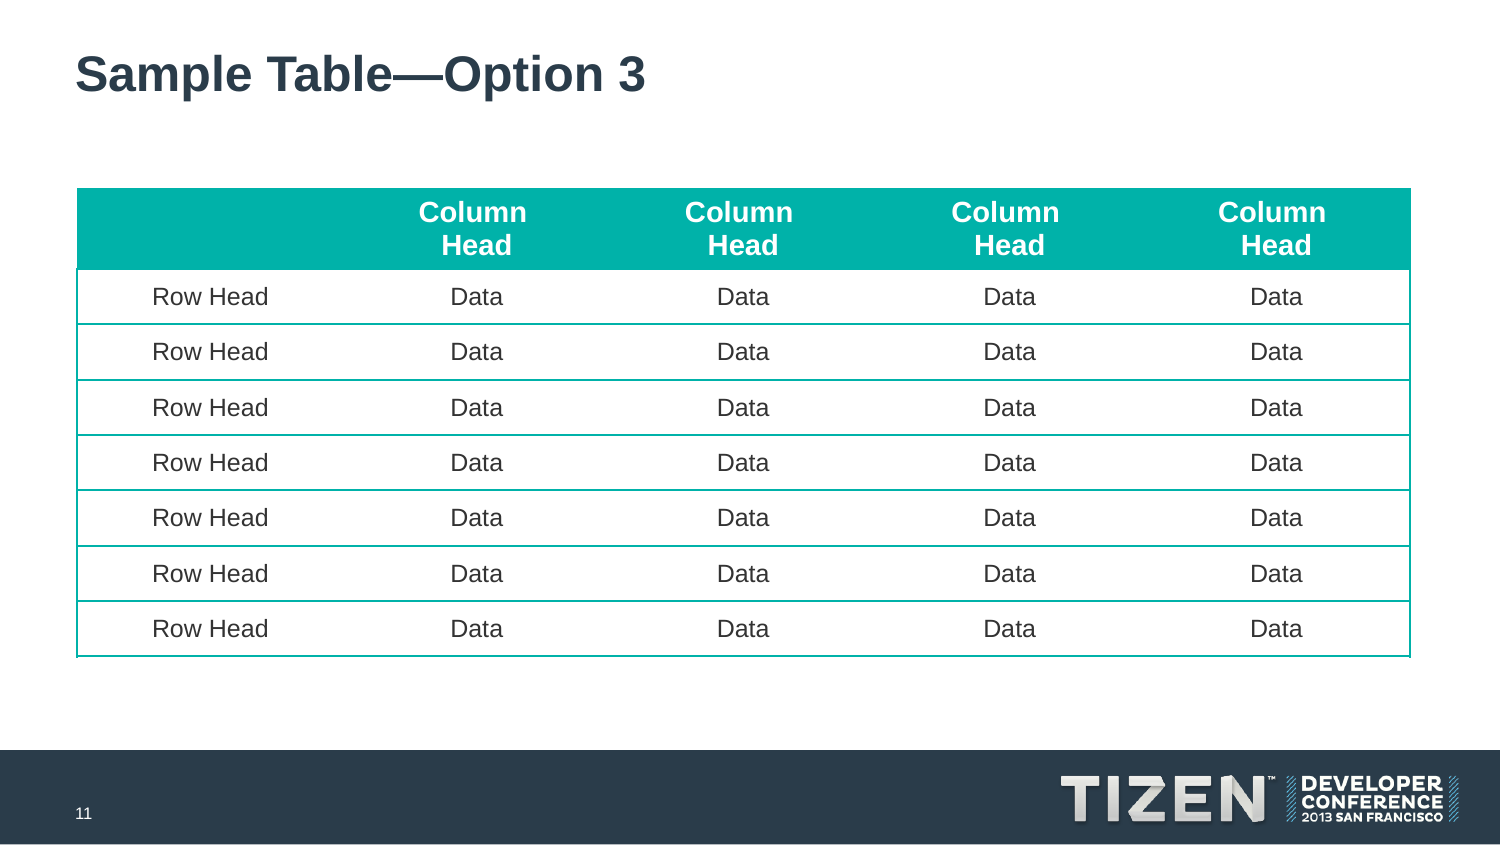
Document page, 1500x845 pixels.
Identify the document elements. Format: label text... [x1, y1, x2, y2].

table_header Column Head [345, 189, 610, 268]
title Sample Table—Option 3 [75, 4, 1425, 146]
table_cell Data [877, 491, 1143, 545]
table_cell Data [610, 325, 877, 379]
table_cell Row Head [78, 602, 344, 655]
table_cell Data [877, 602, 1143, 655]
table_cell Data [610, 491, 877, 545]
table_cell Data [877, 270, 1143, 323]
table_cell Data [1143, 602, 1409, 655]
table_cell Data [344, 381, 610, 434]
table_cell Data [610, 436, 877, 489]
table_header Column Head [1144, 189, 1410, 268]
table_cell Data [344, 602, 610, 655]
table_cell Row Head [78, 491, 344, 545]
table_cell Data [1143, 325, 1409, 379]
table_cell Data [1143, 547, 1409, 600]
table_cell Data [344, 491, 610, 545]
table_cell Data [877, 436, 1143, 489]
table_cell Data [610, 270, 877, 323]
table_cell Data [1143, 491, 1409, 545]
table_cell Data [610, 547, 877, 600]
picture [1041, 753, 1477, 845]
table_header Column Head [877, 189, 1143, 268]
table_cell Row Head [78, 547, 344, 600]
table_cell Data [610, 602, 877, 655]
table_cell Data [344, 325, 610, 379]
table_cell Data [1143, 270, 1409, 323]
table_cell Data [344, 270, 610, 323]
table_cell Data [344, 436, 610, 489]
table_cell Data [344, 547, 610, 600]
table_header [78, 189, 344, 268]
table_cell Row Head [78, 325, 344, 379]
table_cell Data [1143, 436, 1409, 489]
table_cell Row Head [78, 381, 344, 434]
table_cell Data [877, 325, 1143, 379]
table_cell Row Head [78, 270, 344, 323]
table_cell Data [877, 381, 1143, 434]
table_header Column Head [611, 189, 876, 268]
table_cell Data [610, 381, 877, 434]
table_cell Data [1143, 381, 1409, 434]
table_cell Row Head [78, 436, 344, 489]
table_cell Data [877, 547, 1143, 600]
